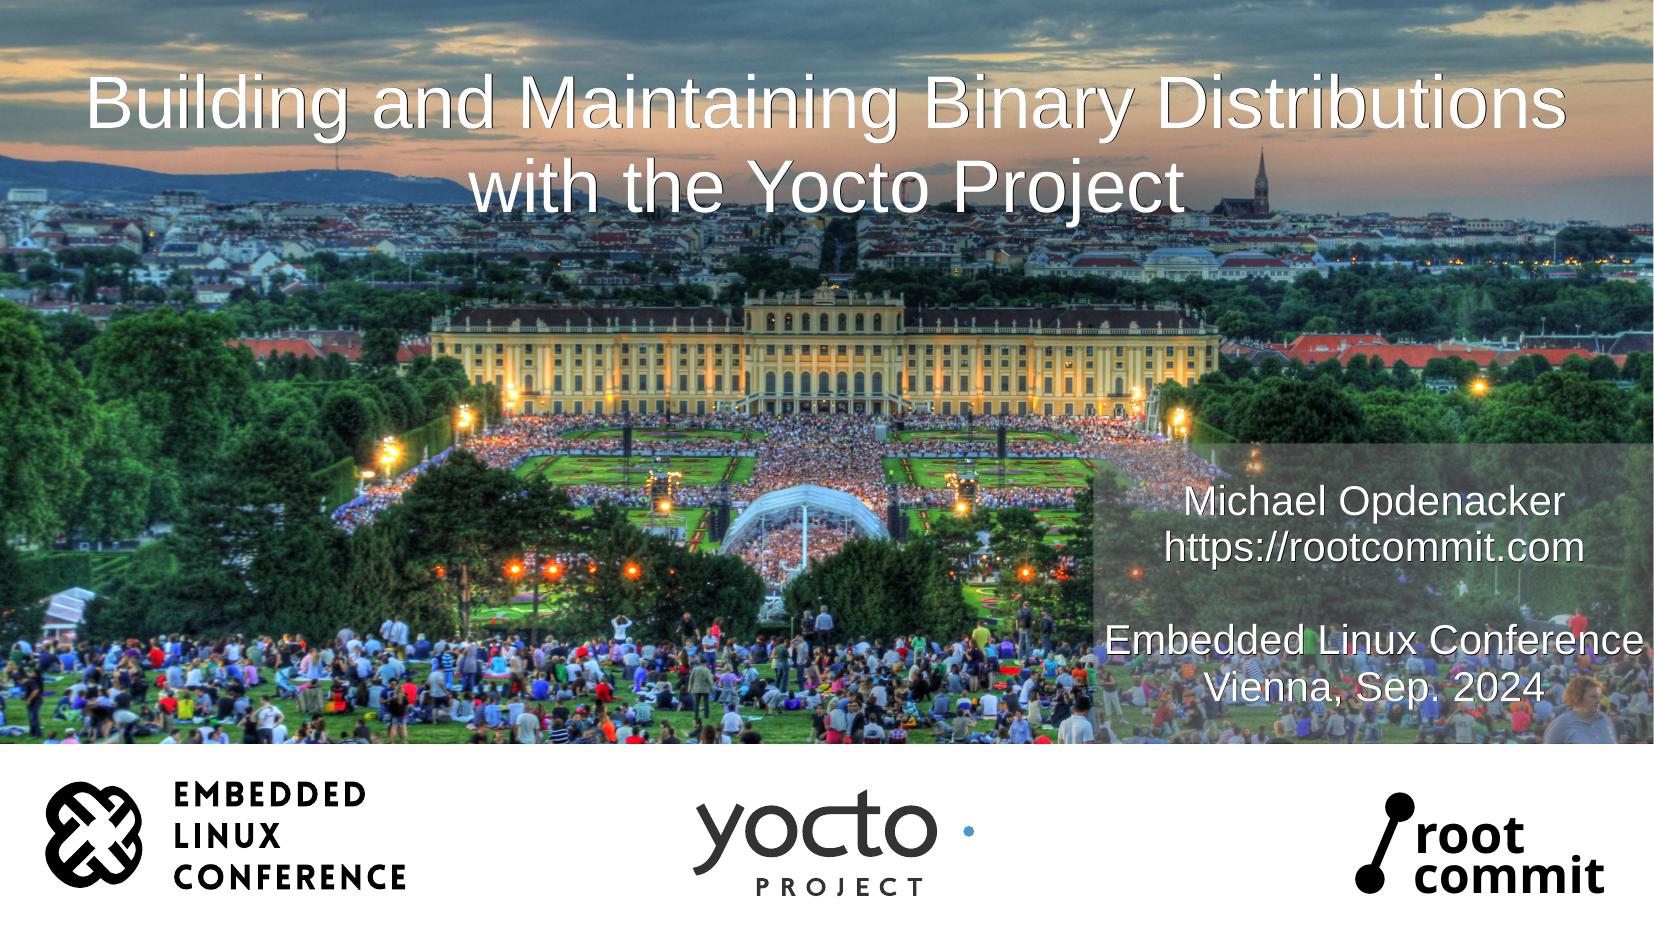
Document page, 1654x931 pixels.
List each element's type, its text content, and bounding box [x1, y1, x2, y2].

picture [37, 773, 413, 898]
picture [691, 755, 976, 930]
picture [0, 0, 1654, 744]
title Building and Maintaining Binary Distributions with the Yocto Project [82, 41, 1571, 247]
subtitle Michael Opdenacker https://rootcommit.com Embedded Linux Conference Vienna, Sep. 2024 [1093, 443, 1654, 744]
